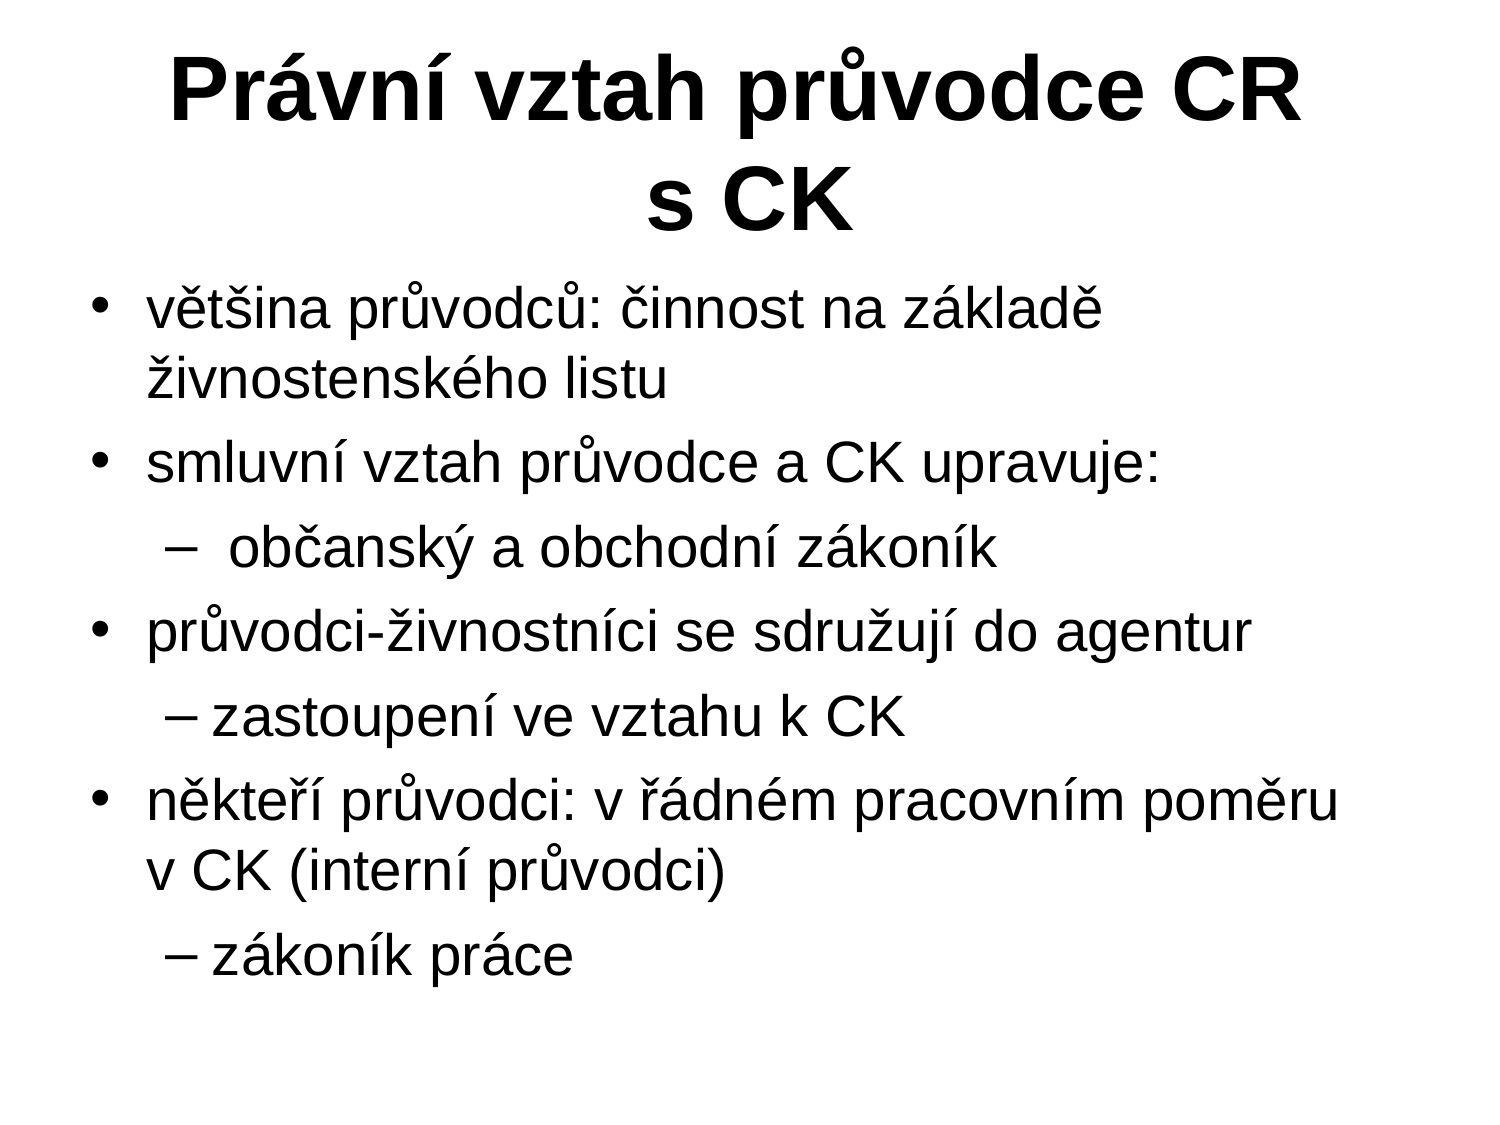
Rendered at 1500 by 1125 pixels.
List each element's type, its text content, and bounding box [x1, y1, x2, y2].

list většina průvodců: činnost na základě živnostenského listu smluvní vztah průvodce a CK upravuje: občanský a obchodní zákoník průvodci-živnostníci se sdružují do agentur zastoupení ve vztahu k CK někteří průvodci: v řádném pracovním poměru v CK (interní průvodci) zákoník práce [75, 262, 1426, 1080]
title Právní vztah průvodce CR s CK [75, 21, 1426, 257]
